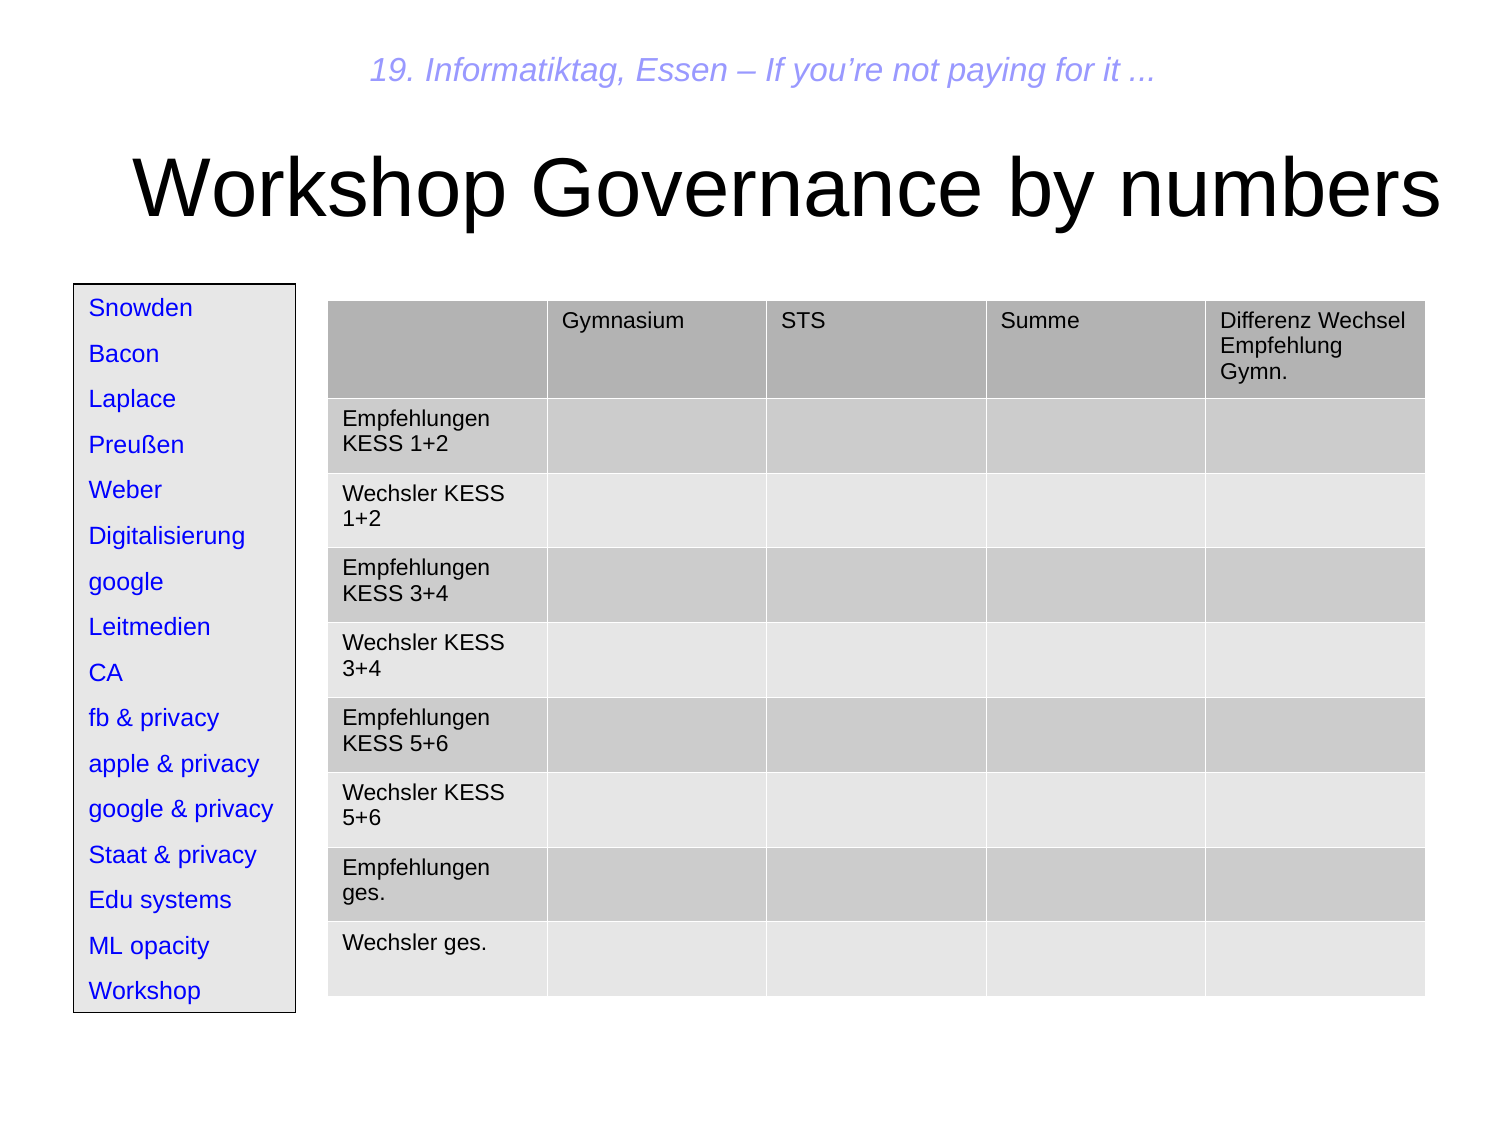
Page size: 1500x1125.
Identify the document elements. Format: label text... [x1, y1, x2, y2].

table_cell [987, 474, 1205, 547]
table_header Differenz Wechsel Empfehlung Gymn. [1206, 301, 1425, 398]
table_cell [987, 548, 1205, 622]
table_cell [1206, 623, 1425, 697]
table_cell [767, 922, 986, 996]
table_cell Empfehlungen ges. [328, 848, 547, 921]
table_cell [1206, 848, 1425, 921]
table_cell [548, 474, 766, 547]
table_cell [548, 848, 766, 921]
table_cell Wechsler ges. [328, 922, 547, 996]
table_cell [767, 548, 986, 622]
table_header [328, 301, 547, 398]
table_cell [767, 474, 986, 547]
table_cell [548, 773, 766, 847]
table_cell [1206, 474, 1425, 547]
table_cell [987, 848, 1205, 921]
table_cell [548, 922, 766, 996]
table_cell [767, 698, 986, 772]
table_cell Empfehlungen KESS 3+4 [328, 548, 547, 622]
table_cell [1206, 548, 1425, 622]
table_cell [987, 698, 1205, 772]
table_cell [1206, 698, 1425, 772]
table_cell [548, 698, 766, 772]
table_header Gymnasium [548, 301, 766, 398]
table_cell Wechsler KESS 5+6 [328, 773, 547, 847]
table_cell [548, 399, 766, 473]
table_cell [767, 773, 986, 847]
table_cell [548, 623, 766, 697]
table_cell [1206, 773, 1425, 847]
table_cell [548, 548, 766, 622]
table_cell [1206, 922, 1425, 996]
table_cell [767, 848, 986, 921]
table_cell [987, 399, 1205, 473]
table_cell [767, 399, 986, 473]
title Workshop Governance by numbers [113, 96, 1463, 285]
table_cell [987, 623, 1205, 697]
table_cell [767, 623, 986, 697]
table_cell [987, 773, 1205, 847]
table_cell [1206, 399, 1425, 473]
table_header Summe [987, 301, 1205, 398]
table_header STS [767, 301, 986, 398]
table_cell Wechsler KESS 3+4 [328, 623, 547, 697]
table_cell Empfehlungen KESS 5+6 [328, 698, 547, 772]
table_cell [987, 922, 1205, 996]
table_cell Wechsler KESS 1+2 [328, 474, 547, 547]
table_cell Empfehlungen KESS 1+2 [328, 399, 547, 473]
